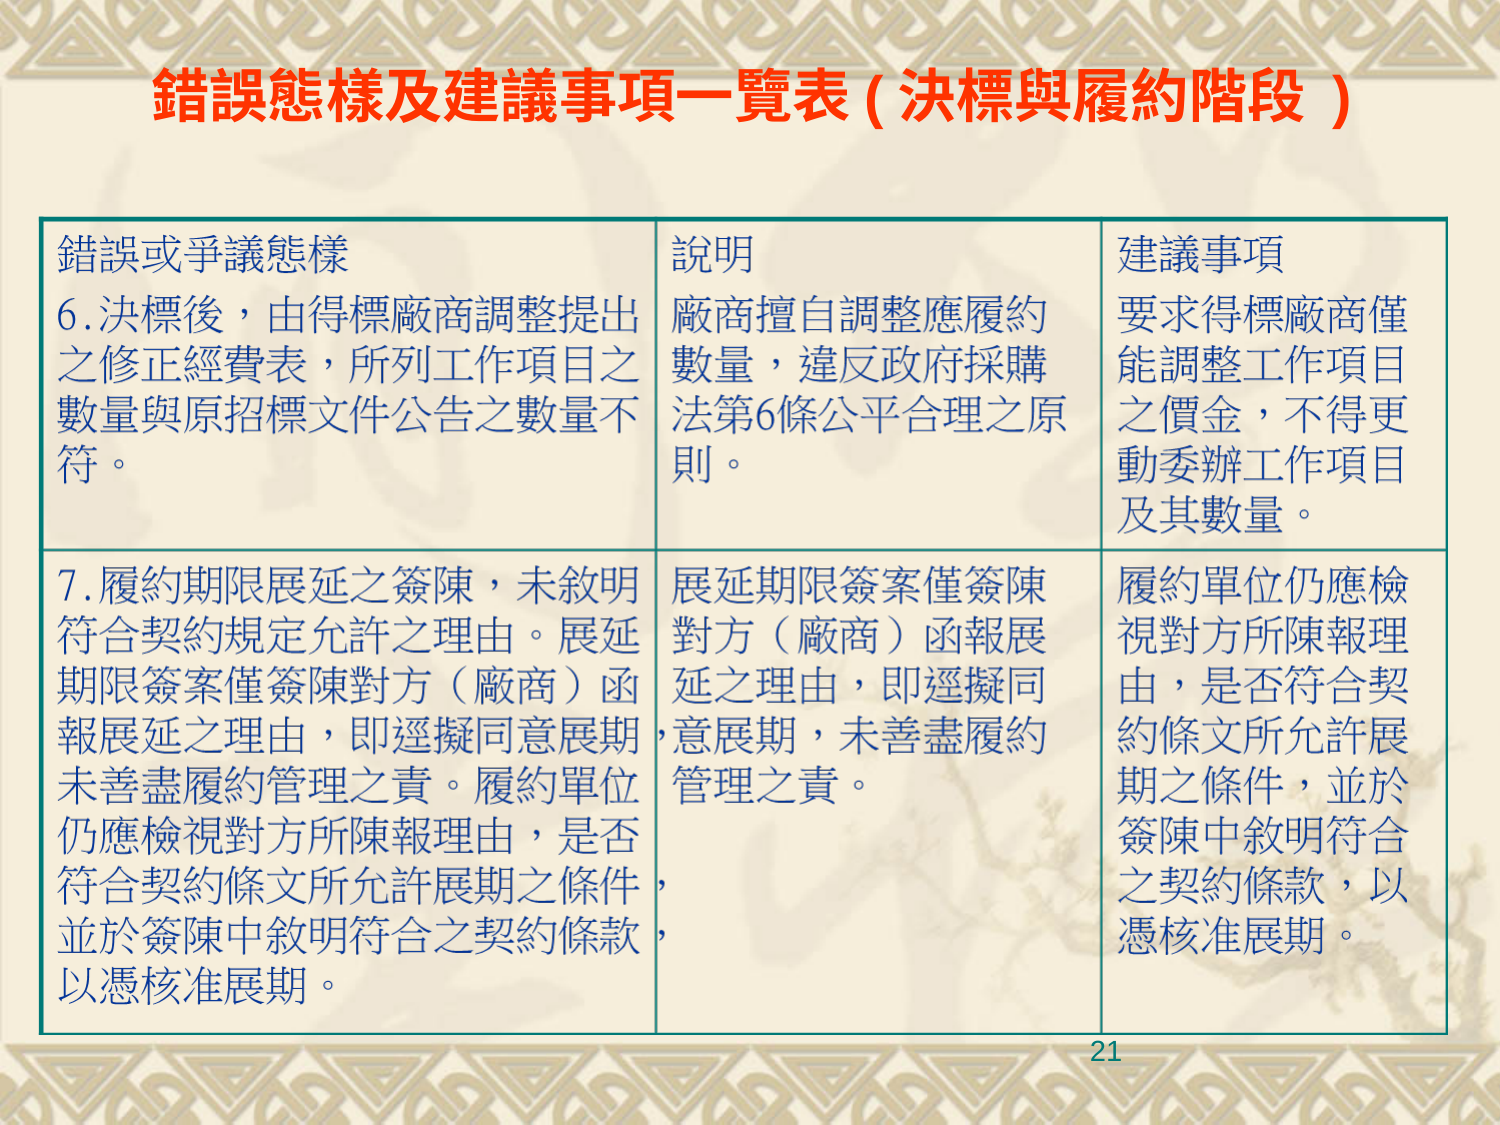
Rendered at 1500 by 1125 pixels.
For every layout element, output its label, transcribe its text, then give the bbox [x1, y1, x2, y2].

title 錯誤態樣及建議事項一覽表(決標與履約階段 ) [76, 0, 1427, 188]
text_box [1074, 1024, 1451, 1103]
picture [31, 215, 1448, 1036]
